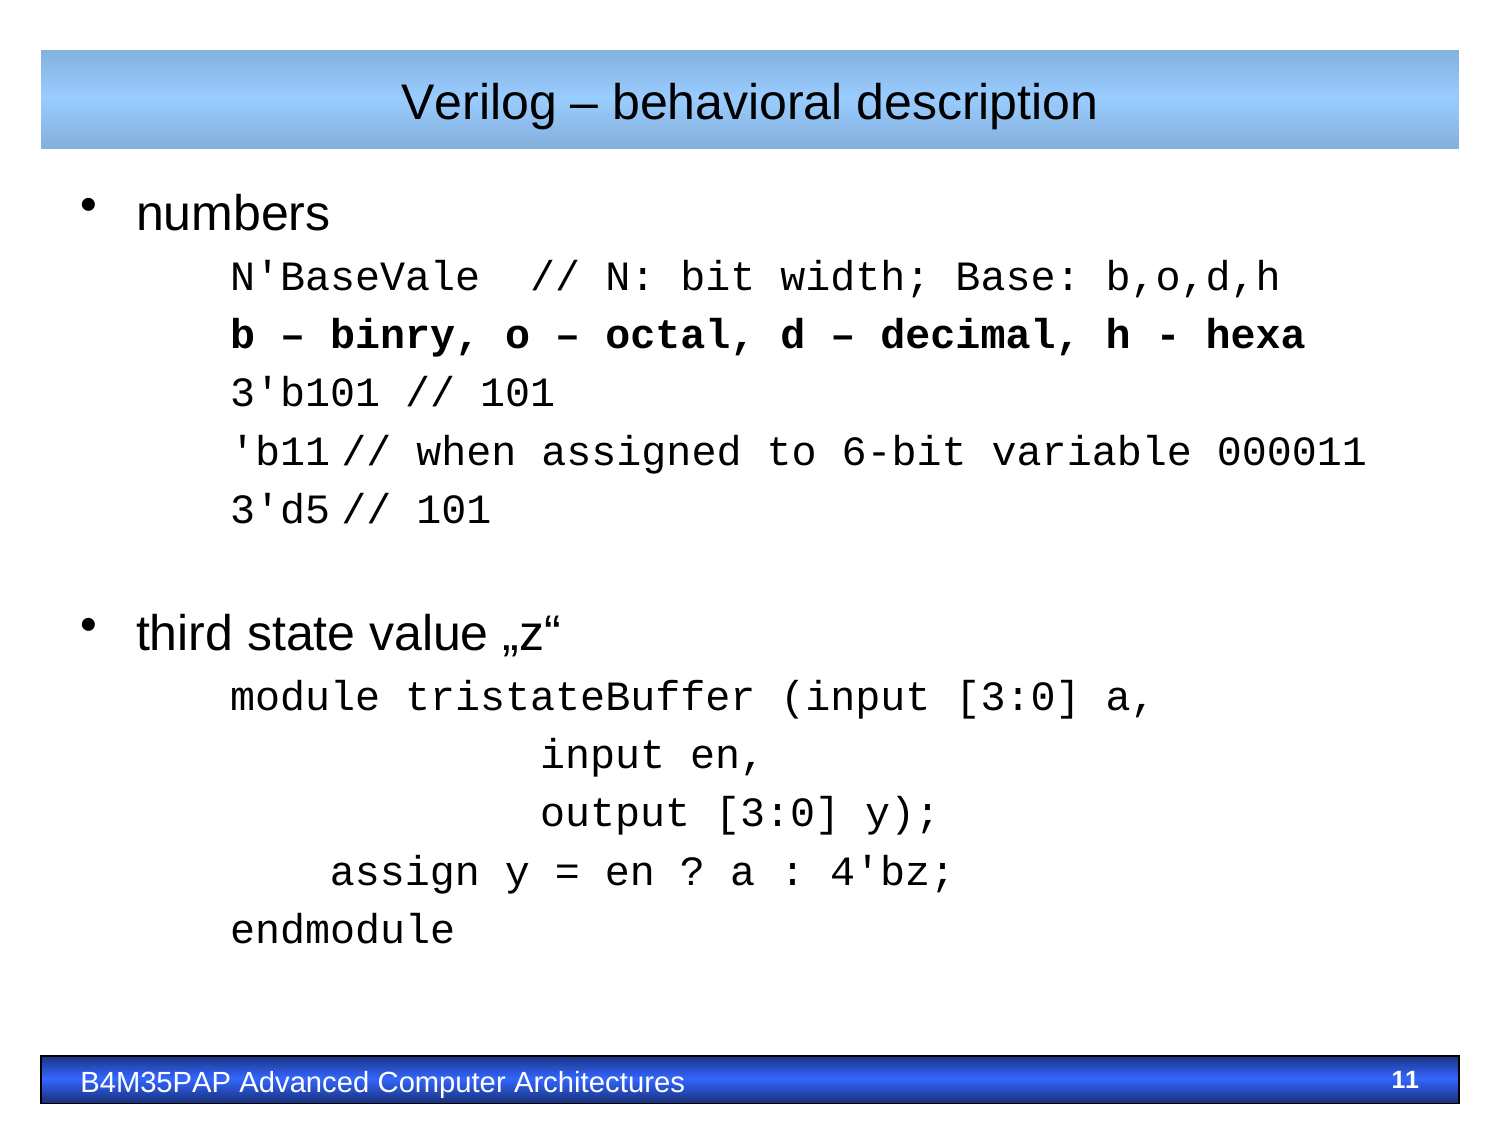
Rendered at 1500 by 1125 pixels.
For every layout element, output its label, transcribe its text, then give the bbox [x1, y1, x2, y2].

list numbers N'BaseVale // N: bit width; Base: b,o,d,h b – binry, o – octal, d – decimal, h - hexa 3'b101 // 101 'b11 // when assigned to 6-bit variable 000011 3'd5 // 101 third state value „z“ module tristateBuffer (input [3:0] a, input en, output [3:0] y); assign y = en ? a : 4'bz; endmodule [64, 172, 1500, 1000]
title Verilog – behavioral description [41, 50, 1459, 149]
